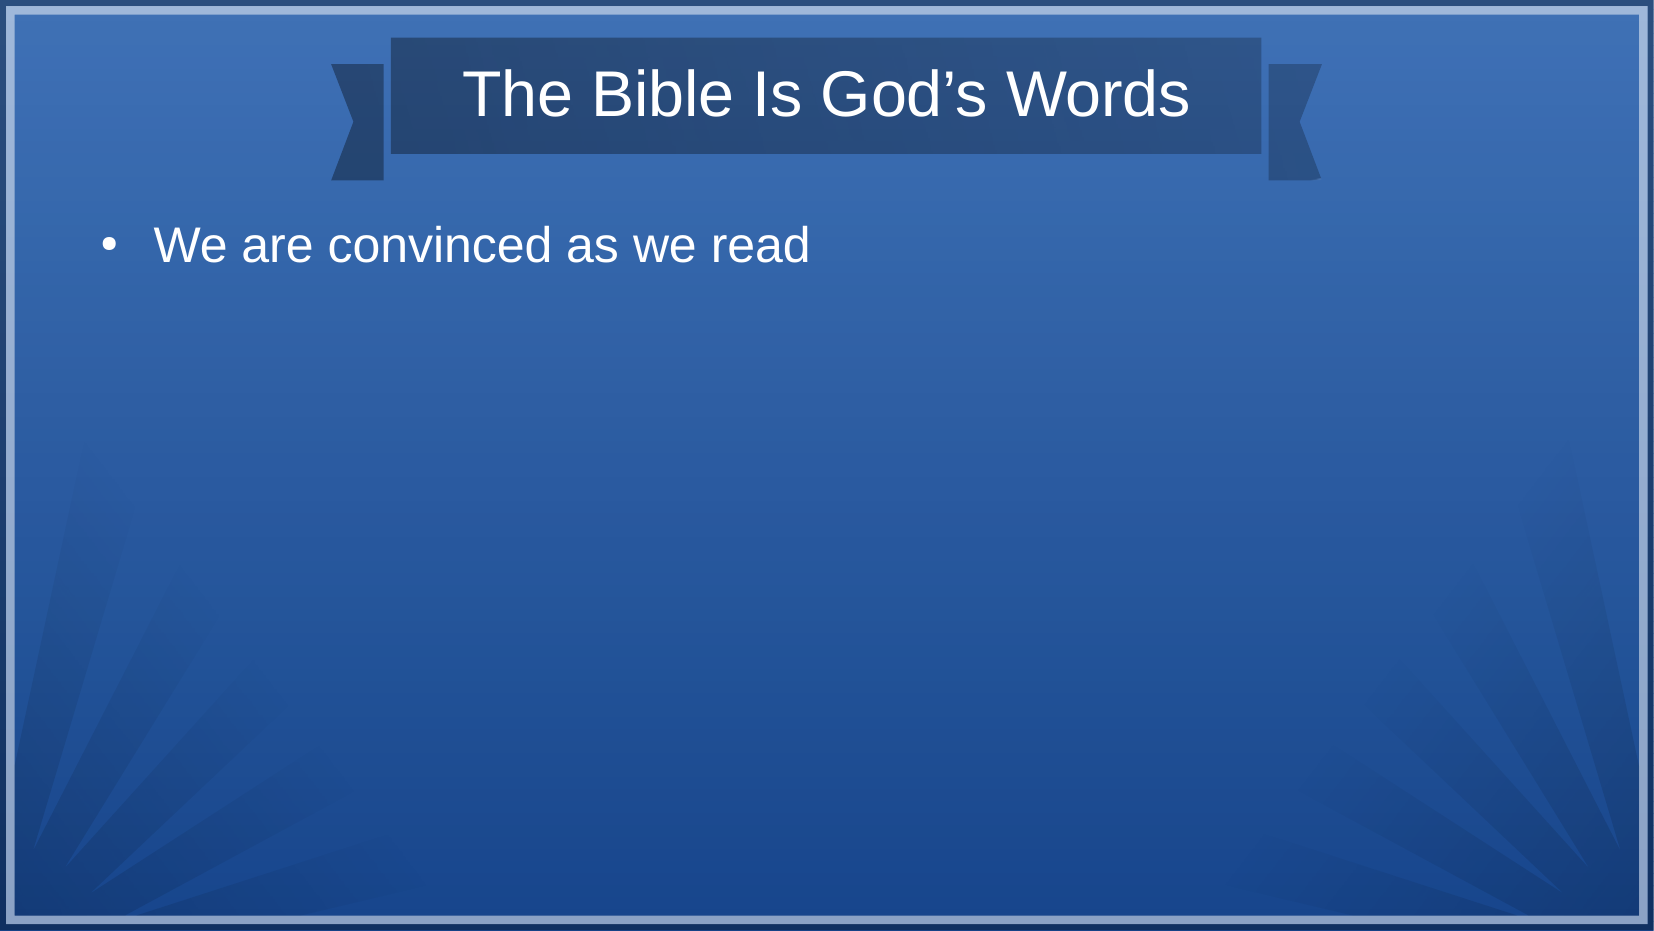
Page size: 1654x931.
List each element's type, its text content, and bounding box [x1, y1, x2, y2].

title The Bible Is God’s Words [389, 35, 1264, 154]
list We are convinced as we read [82, 217, 1571, 758]
